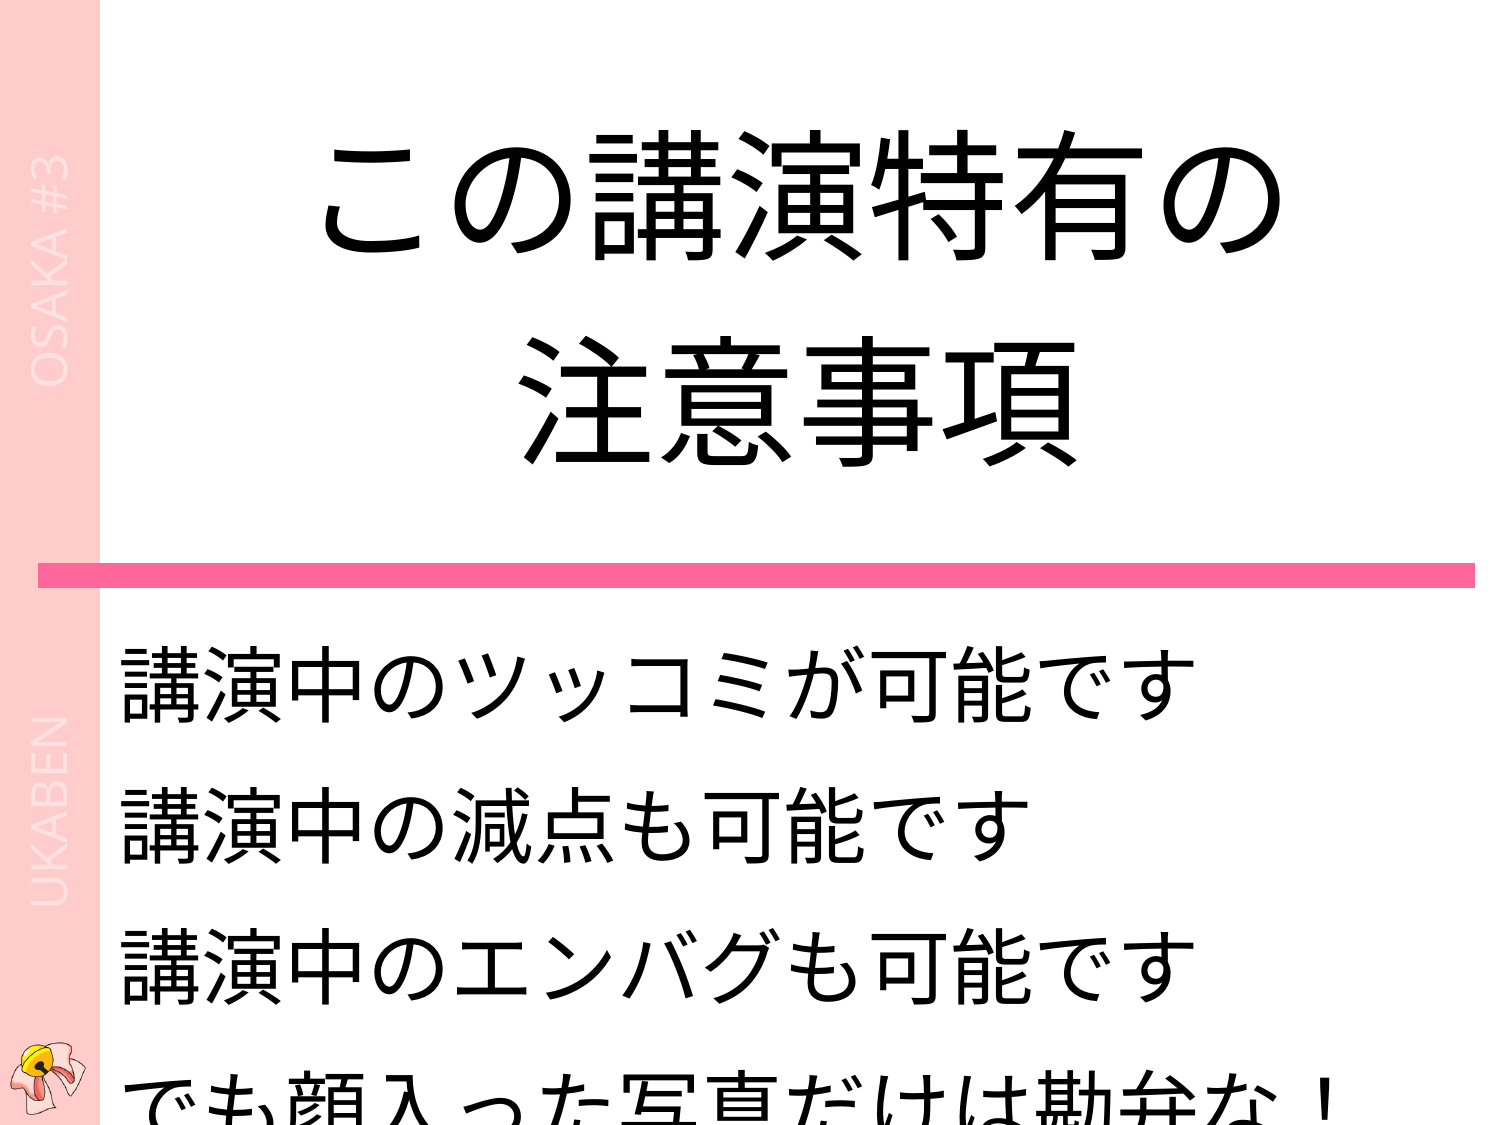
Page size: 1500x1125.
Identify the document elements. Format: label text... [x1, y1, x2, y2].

picture [10, 1042, 86, 1115]
list 講演中のツッコミが可能です 講演中の減点も可能です 講演中のエンバグも可能です でも顔入った写真だけは勘弁な！ [118, 620, 1477, 1093]
title この講演特有の 注意事項 [118, 50, 1477, 532]
